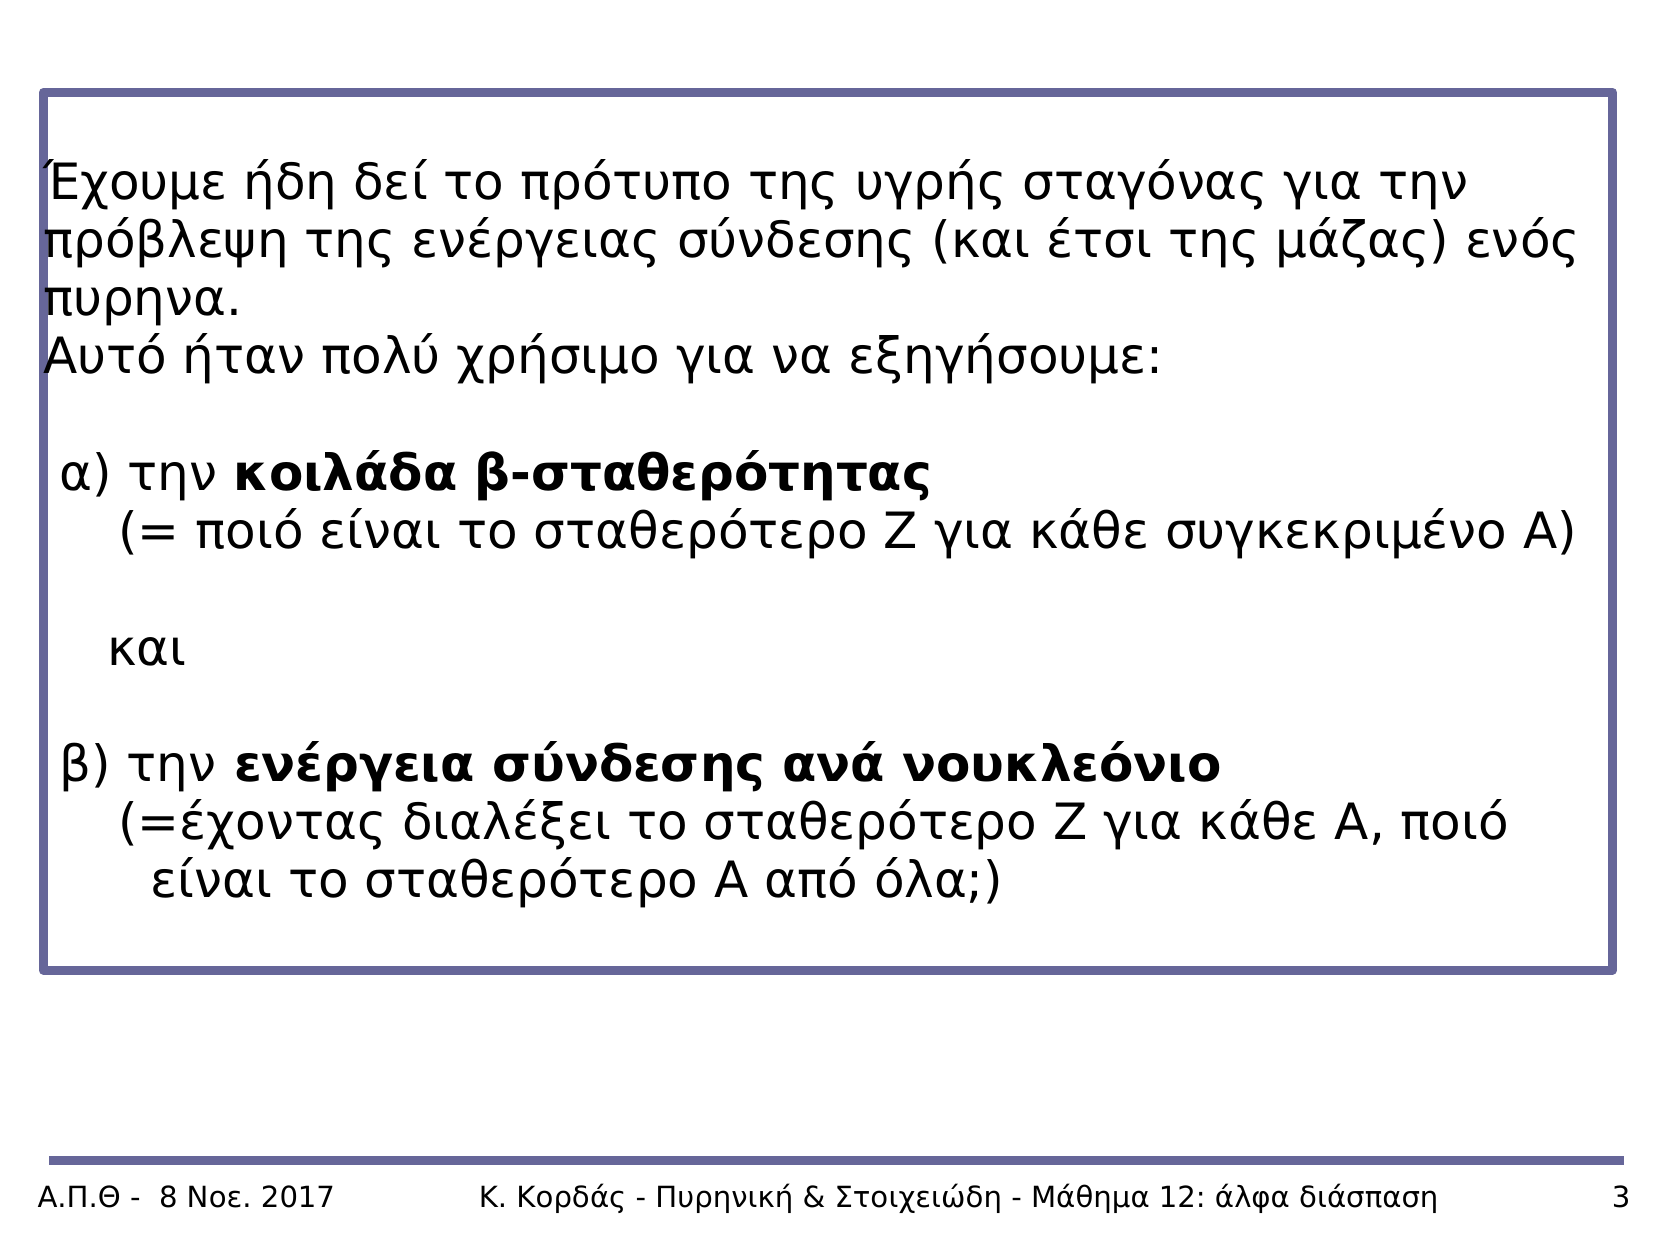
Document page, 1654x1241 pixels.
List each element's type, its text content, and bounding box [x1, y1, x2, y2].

title Έχουμε ήδη δεί το πρότυπο της υγρής σταγόνας για την πρόβλεψη της ενέργειας σύνδεσης (και έτσι της μάζας) ενός πυρηνα. Αυτό ήταν πολύ χρήσιμο για να εξηγήσουμε: α) την κοιλάδα β-σταθερότητας (= ποιό είναι το σταθερότερο Ζ για κάθε συγκεκριμένο Α) και β) την ενέργεια σύνδεσης ανά νουκλεόνιο (=έχοντας διαλέξει το σταθερότερο Ζ για κάθε Α, ποιό είναι το σταθερότερο Α από όλα;) [43, 92, 1613, 971]
